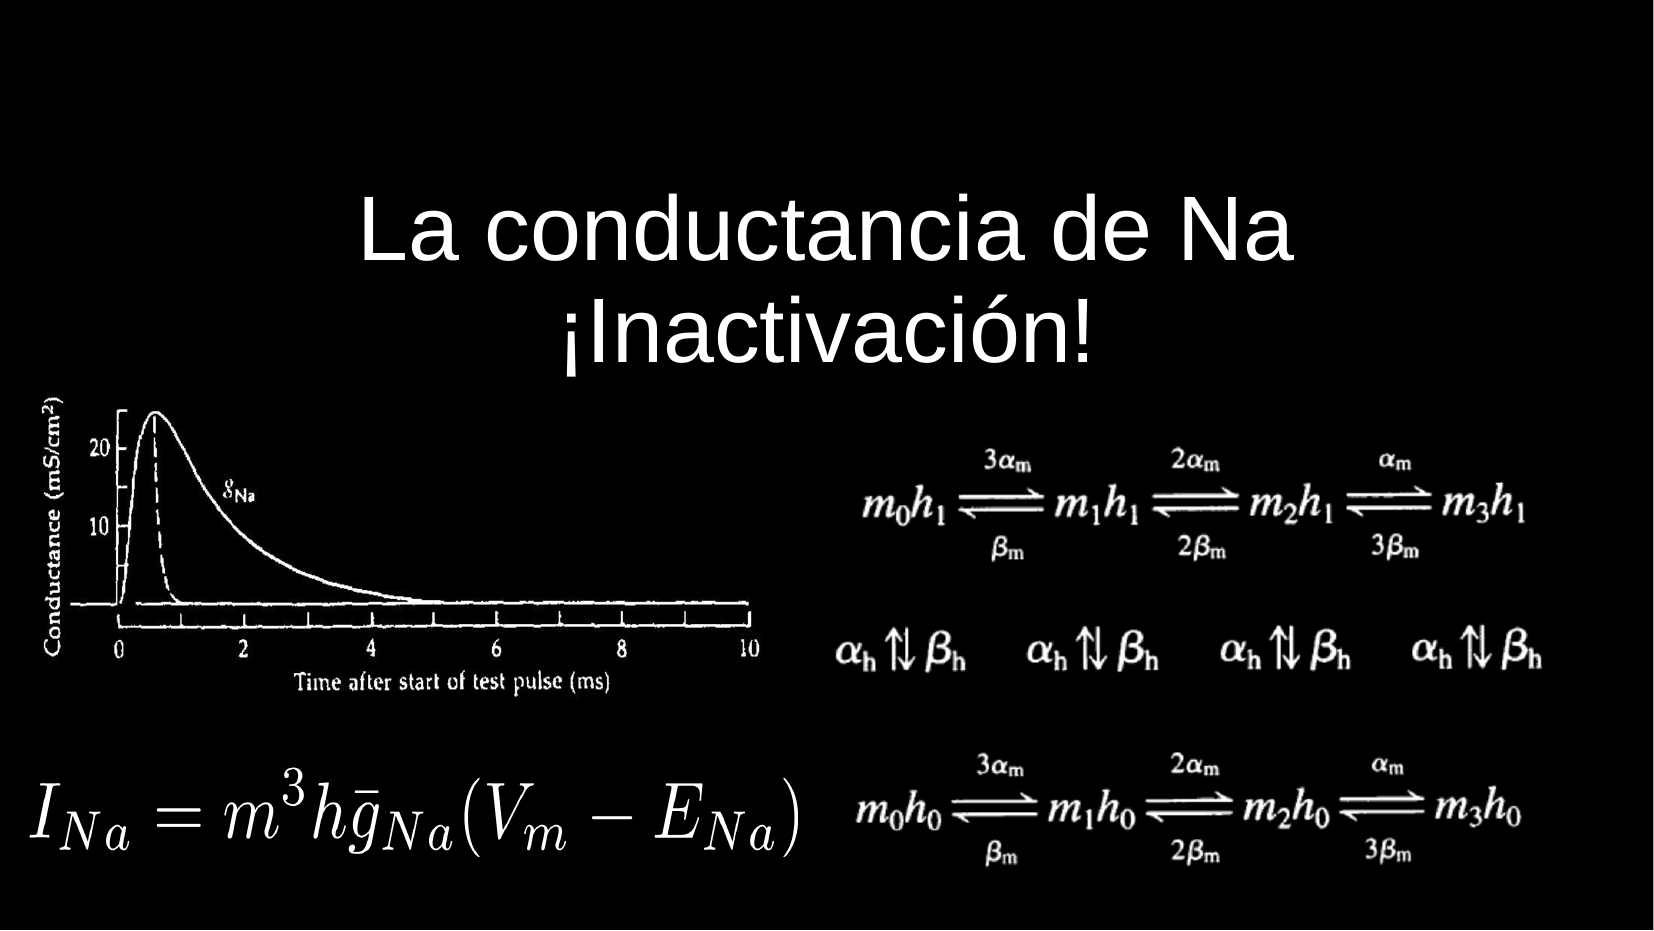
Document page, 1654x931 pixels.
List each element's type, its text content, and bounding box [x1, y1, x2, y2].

picture [25, 382, 771, 703]
picture [29, 767, 798, 857]
title La conductancia de Na ¡Inactivación! [29, 177, 1625, 383]
picture [826, 429, 1565, 886]
